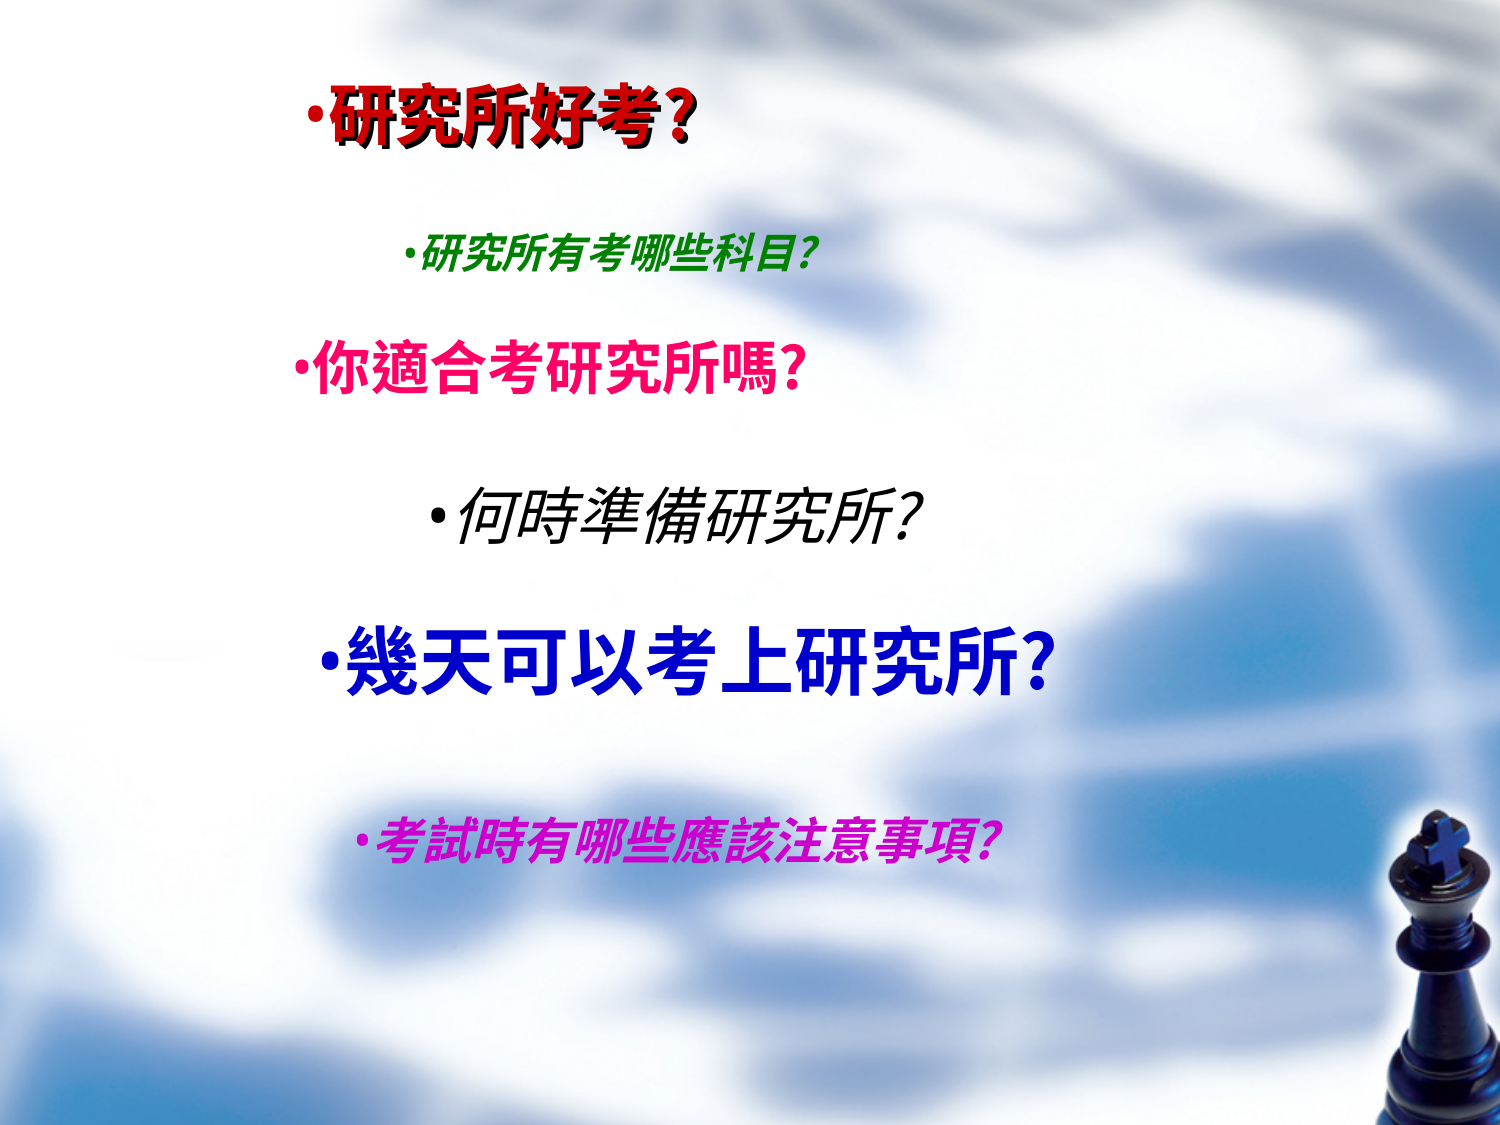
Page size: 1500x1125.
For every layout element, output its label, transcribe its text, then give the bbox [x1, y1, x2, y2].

text_box 研究所好考? [295, 58, 705, 168]
text_box 研究所有考哪些科目? [394, 212, 824, 293]
text_box 何時準備研究所? [418, 462, 926, 568]
text_box 幾天可以考上研究所? [308, 599, 1066, 720]
text_box 你適合考研究所嗎? [283, 316, 817, 417]
picture [0, 0, 1500, 1125]
text_box 考試時有哪些應該注意事項? [345, 794, 1006, 885]
